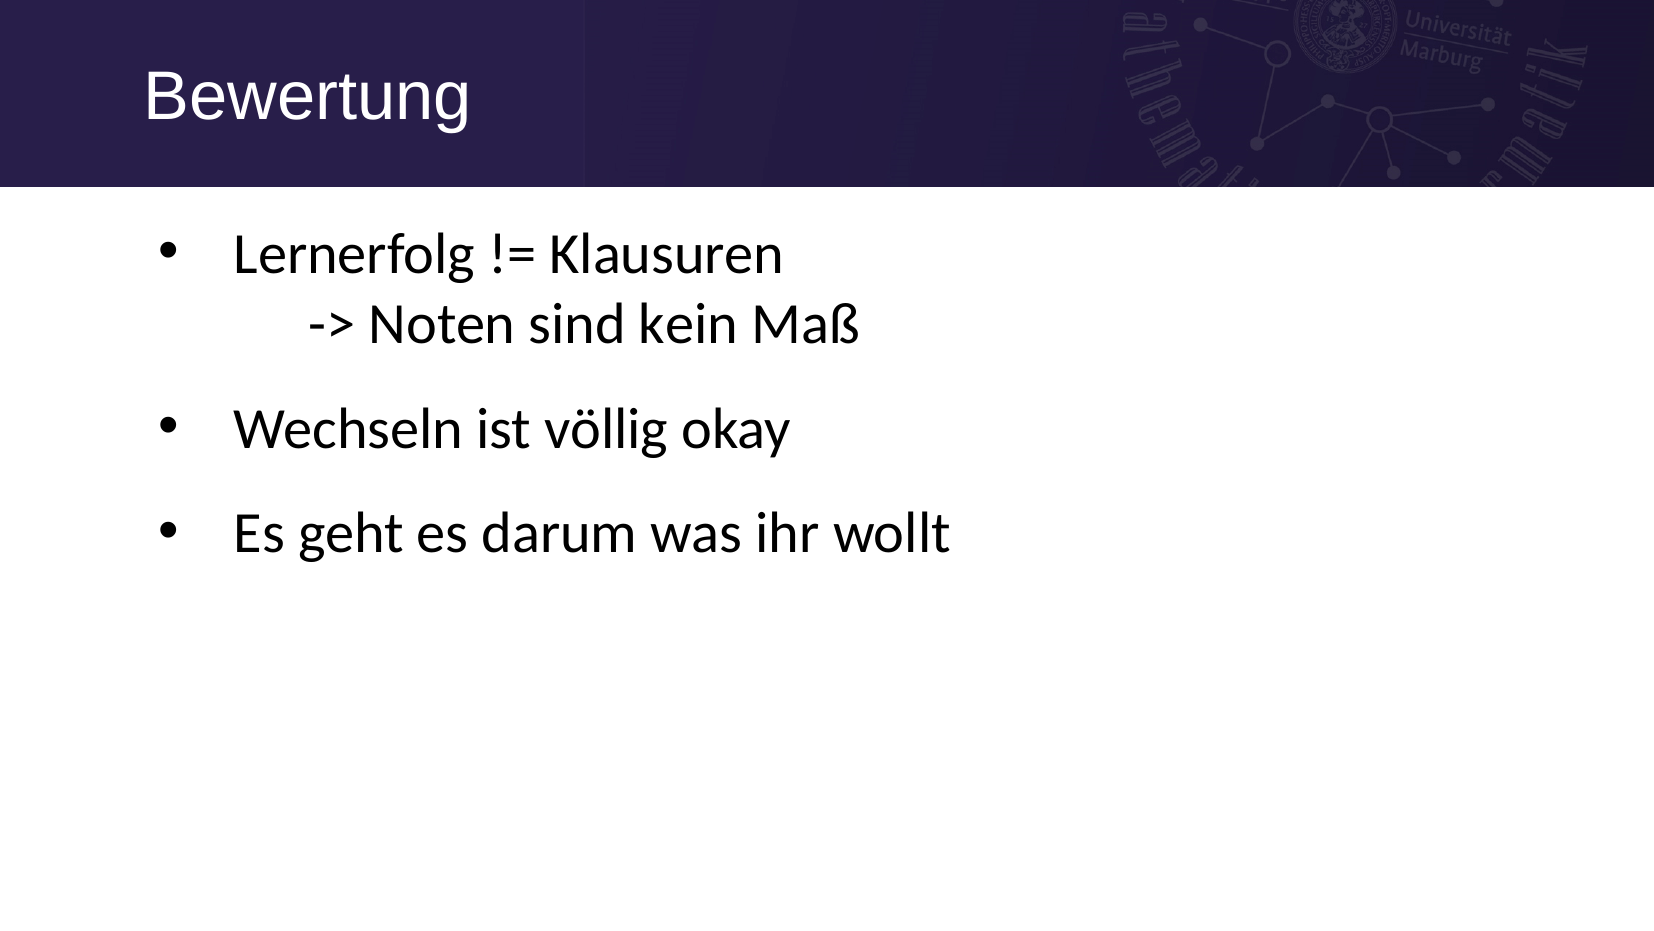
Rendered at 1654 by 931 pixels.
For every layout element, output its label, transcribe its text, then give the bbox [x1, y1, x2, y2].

text_box Lernerfolg != Klausuren -> Noten sind kein Maß Wechseln ist völlig okay Es geht es darum was ihr wollt [143, 207, 1570, 671]
text_box Bewertung [143, 14, 1260, 170]
picture [0, 0, 1654, 187]
